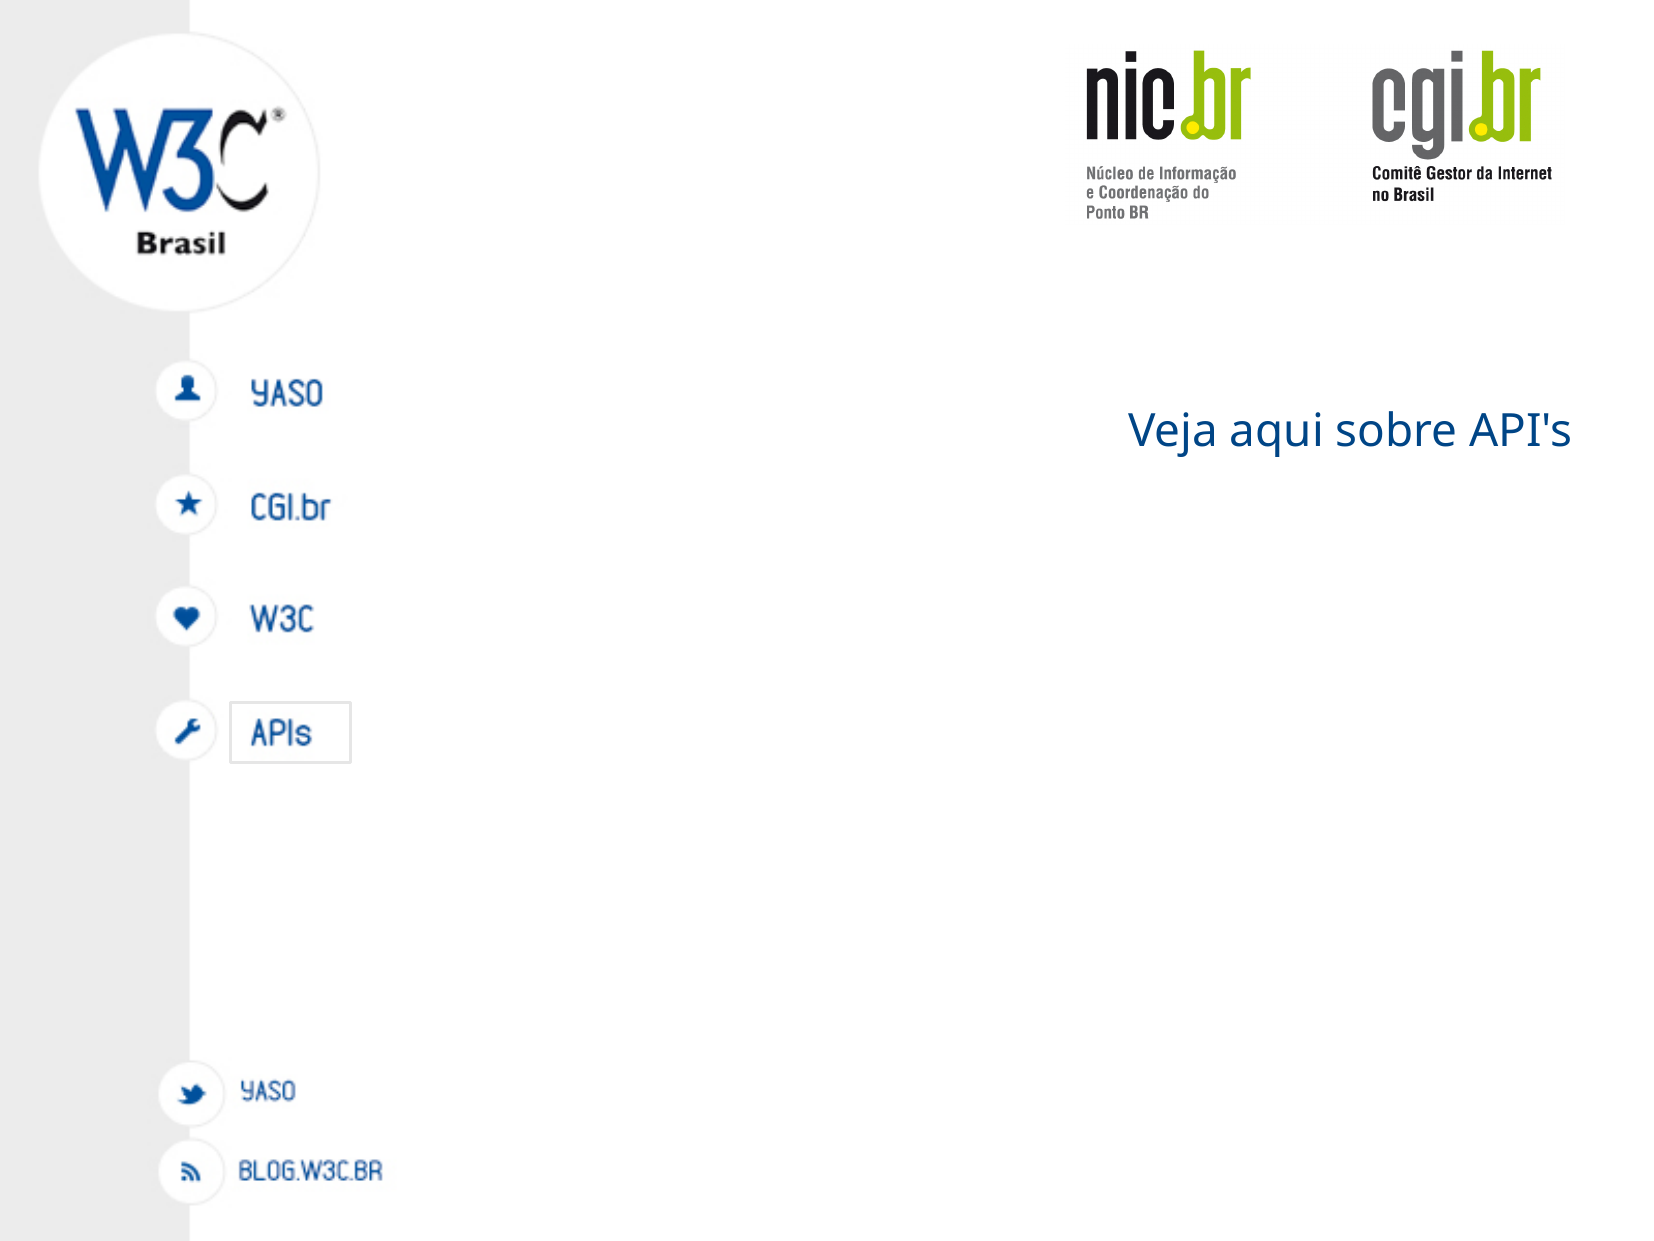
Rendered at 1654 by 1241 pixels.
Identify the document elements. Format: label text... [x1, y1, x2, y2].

text_box Veja aqui sobre API's [1113, 390, 1546, 496]
picture [0, 0, 1654, 1241]
